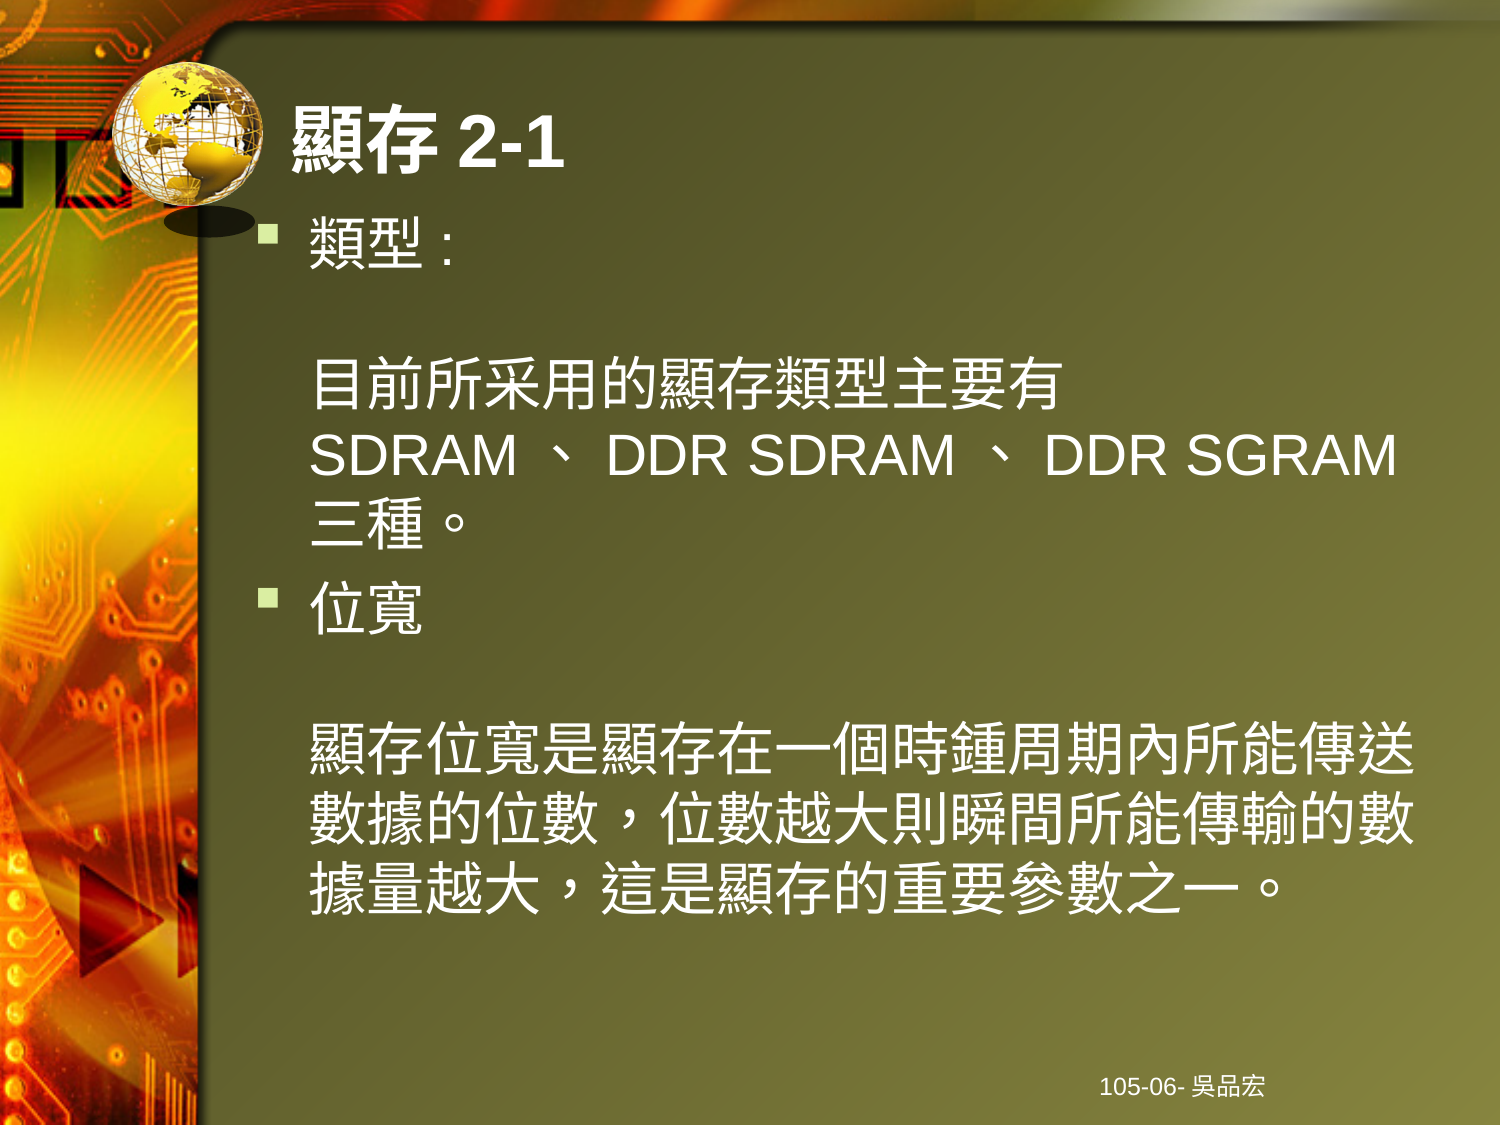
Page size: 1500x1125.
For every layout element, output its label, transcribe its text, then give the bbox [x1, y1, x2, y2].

text_box 105-06-吳品宏 [906, 1062, 1282, 1103]
list 類型: 目前所采用的顯存類型主要有SDRAM、DDR SDRAM、DDR SGRAM三種。 位寬 顯存位寬是顯存在一個時鍾周期內所能傳送數據的位數，位數越大則瞬間所能傳輸的數據量越大，這是顯存的重要參數之一。 [237, 199, 1450, 1051]
picture [0, 0, 1500, 1125]
title 顯存2-1 [275, 84, 1450, 191]
